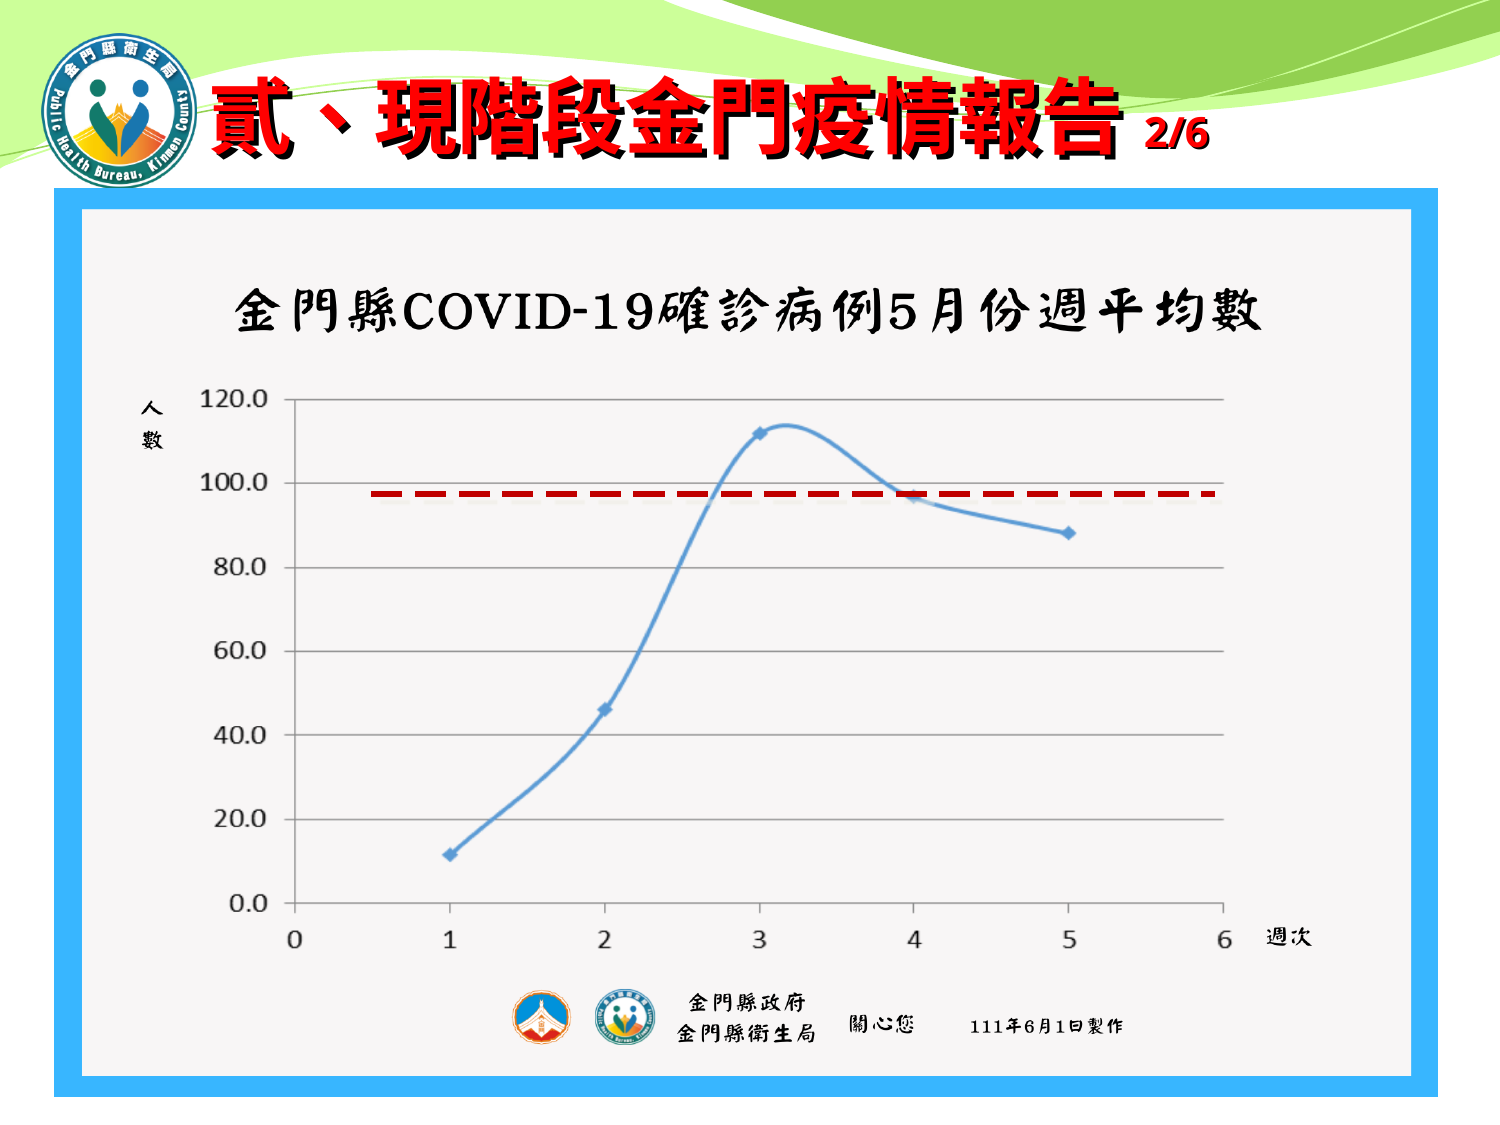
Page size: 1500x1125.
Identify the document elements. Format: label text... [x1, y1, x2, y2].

picture [41, 33, 1438, 1097]
text_box 貳、現階段金門疫情報告2/6 [135, 56, 1282, 172]
